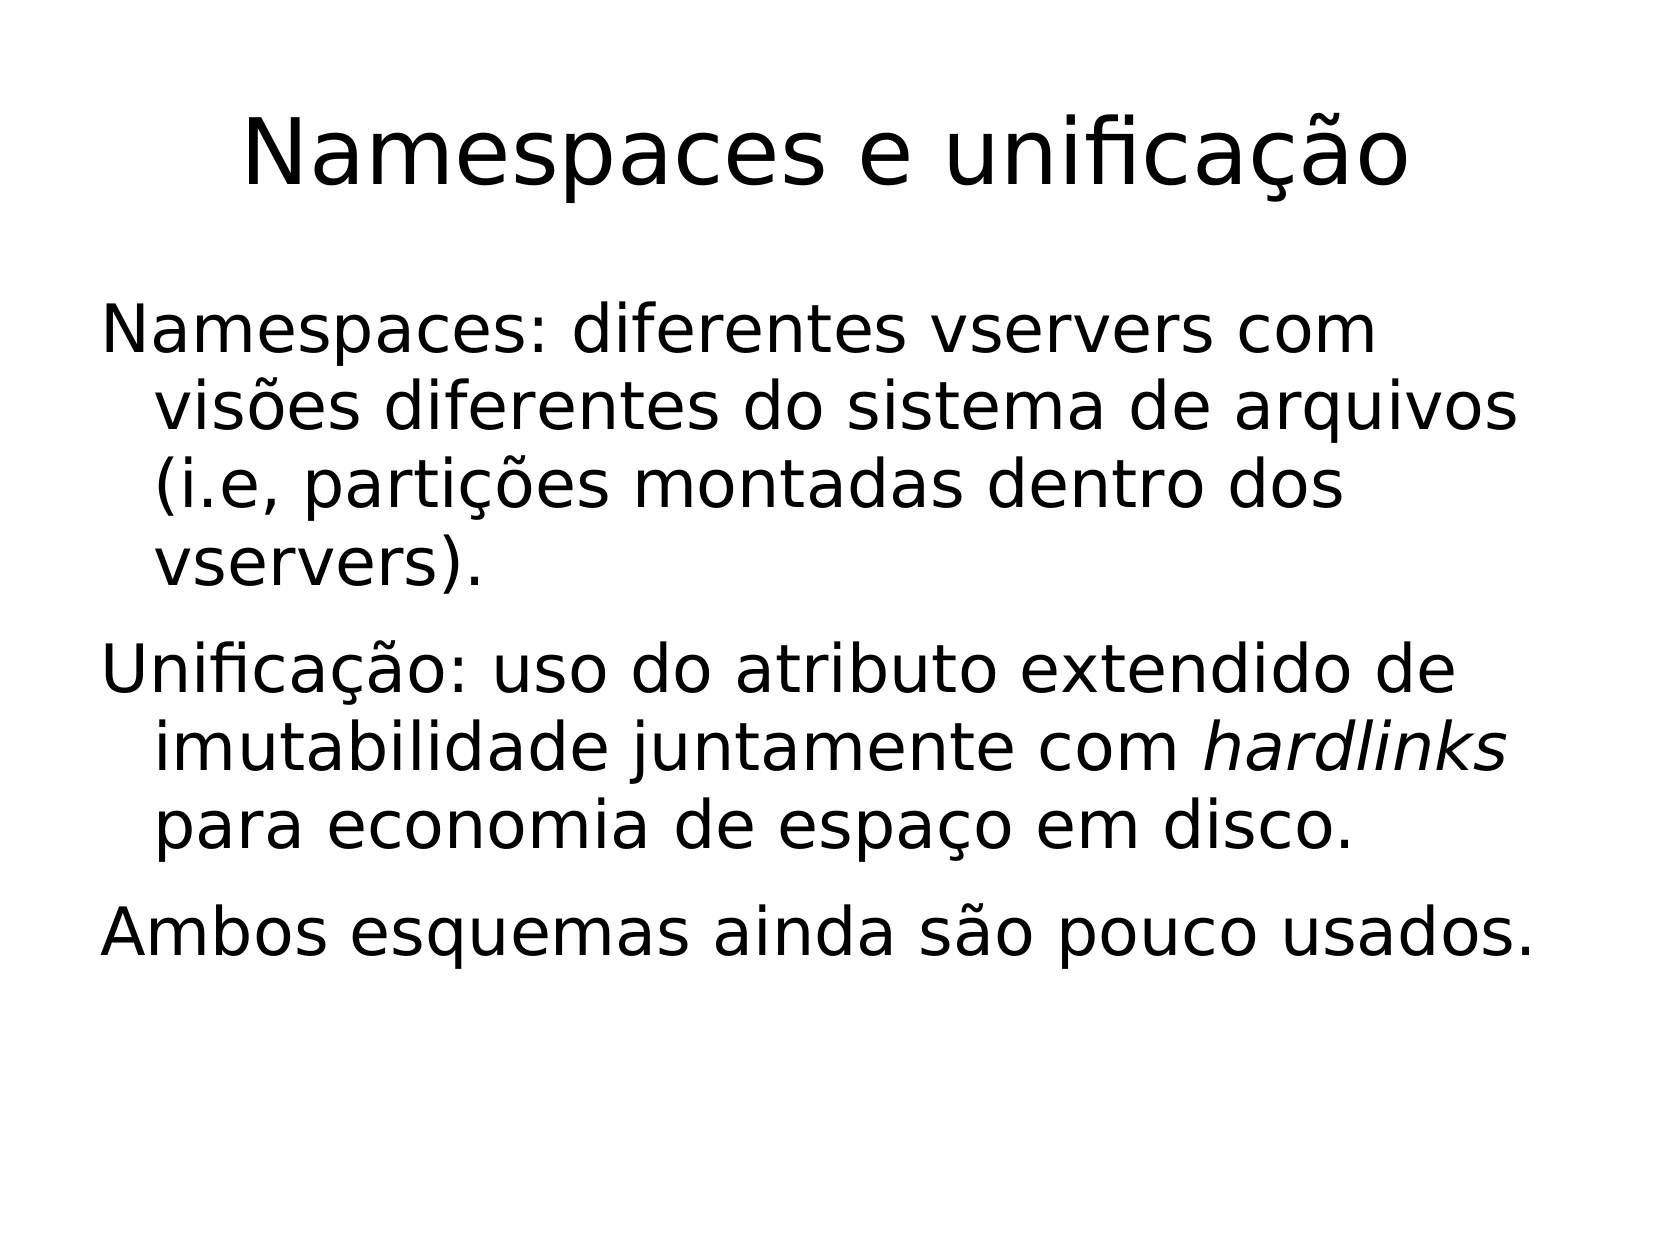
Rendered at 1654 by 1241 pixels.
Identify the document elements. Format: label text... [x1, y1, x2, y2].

list Namespaces: diferentes vservers com visões diferentes do sistema de arquivos (i.e, partições montadas dentro dos vservers). Unificação: uso do atributo extendido de imutabilidade juntamente com hardlinks para economia de espaço em disco. Ambos esquemas ainda são pouco usados. [82, 290, 1571, 1109]
title Namespaces e unificação [82, 49, 1571, 257]
